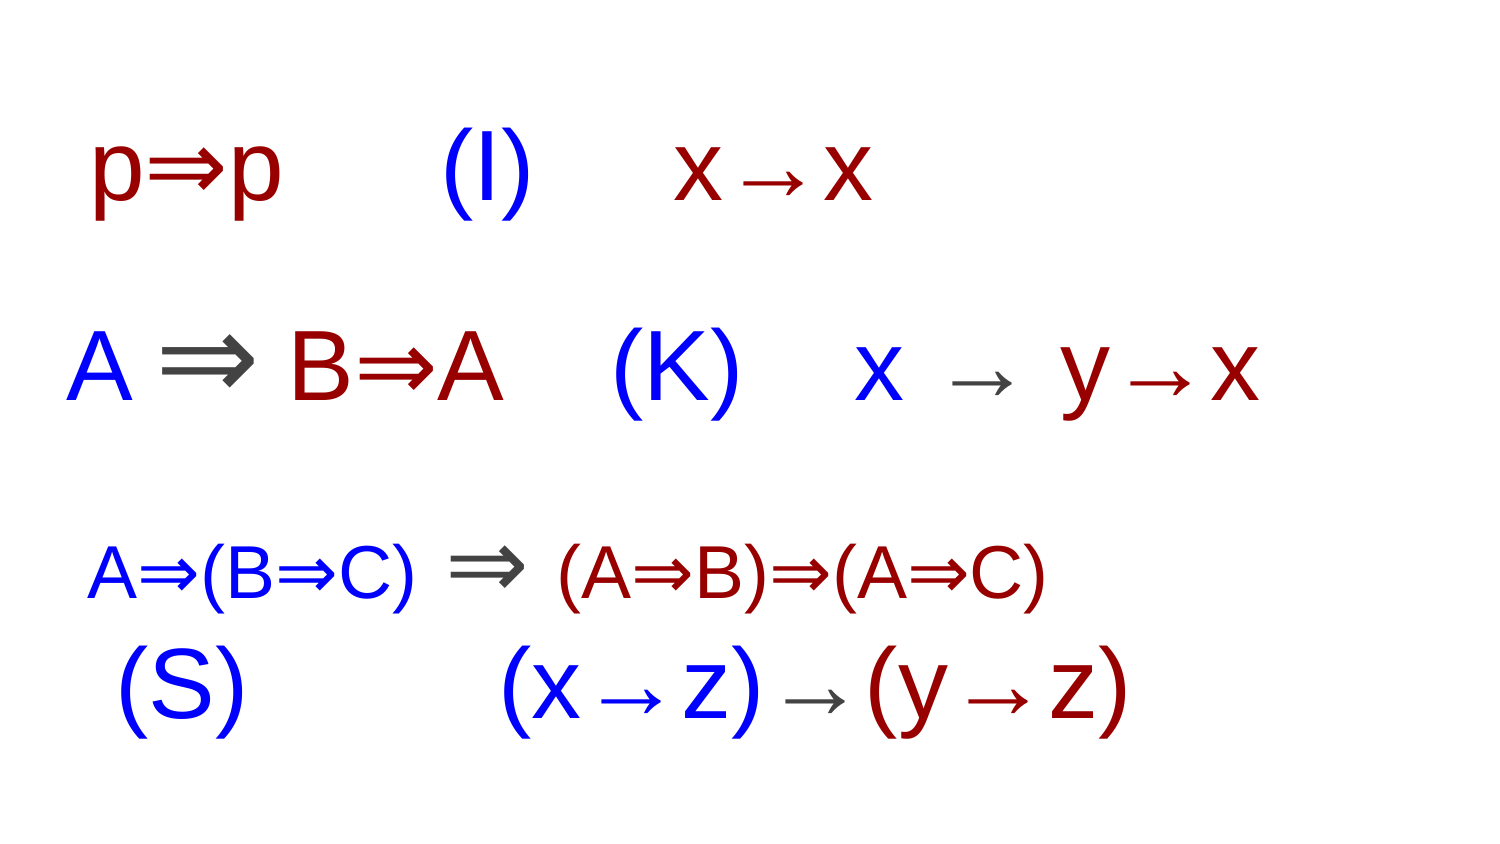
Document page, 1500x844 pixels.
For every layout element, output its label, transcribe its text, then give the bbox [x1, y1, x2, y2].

title A ⇒ B⇒A (K) x → y→x [51, 260, 1449, 453]
text_box p⇒p (I) x→x [74, 85, 925, 236]
text_box A⇒(B⇒C) ⇒ (A⇒B)⇒(A⇒C) (S) (x→z)→(y→z) [72, 483, 1400, 754]
